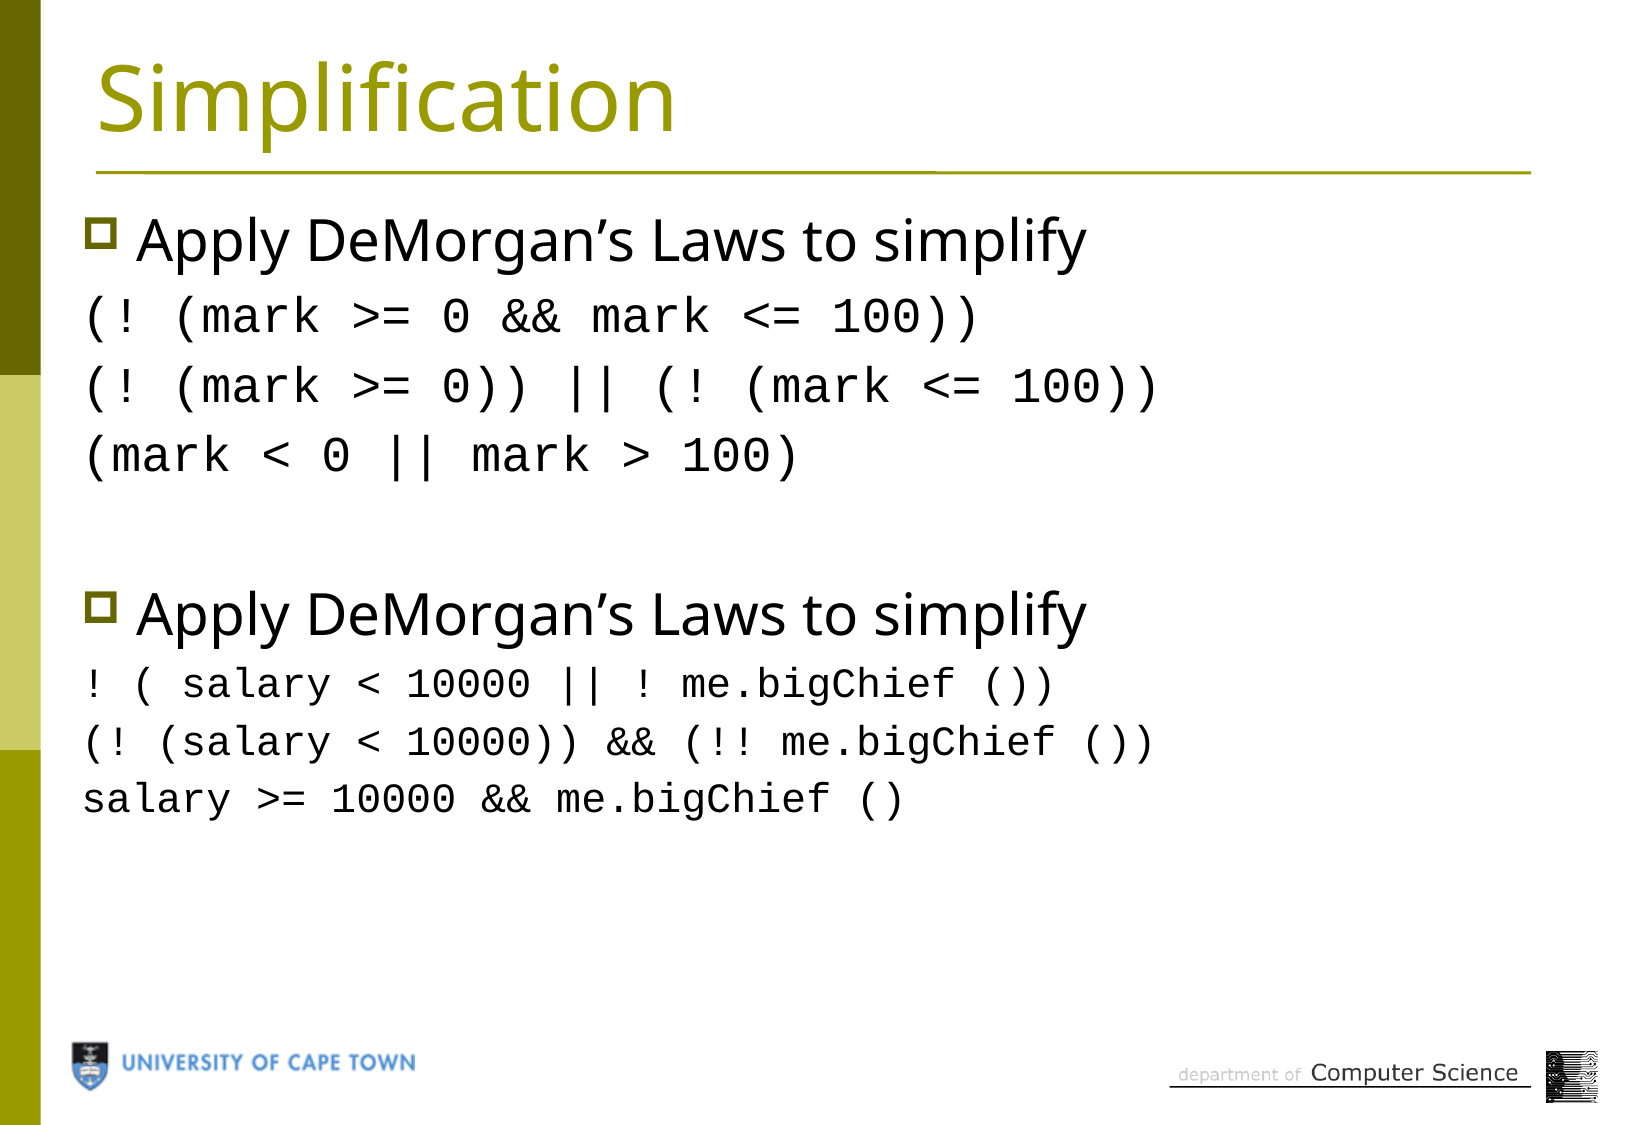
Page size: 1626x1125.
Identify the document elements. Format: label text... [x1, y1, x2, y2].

picture [61, 1024, 415, 1103]
picture [1169, 1043, 1532, 1091]
title Simplification [81, 21, 1543, 180]
picture [1546, 1051, 1598, 1103]
list Apply DeMorgan’s Laws to simplify (! (mark >= 0 && mark <= 100)) (! (mark >= 0)) || (! (mark <= 100)) (mark < 0 || mark > 100) Apply DeMorgan’s Laws to simplify ! ( salary < 10000 || ! me.bigChief ()) (! (salary < 10000)) && (!! me.bigChief ()) salary >= 10000 && me.bigChief () [81, 196, 1543, 1005]
